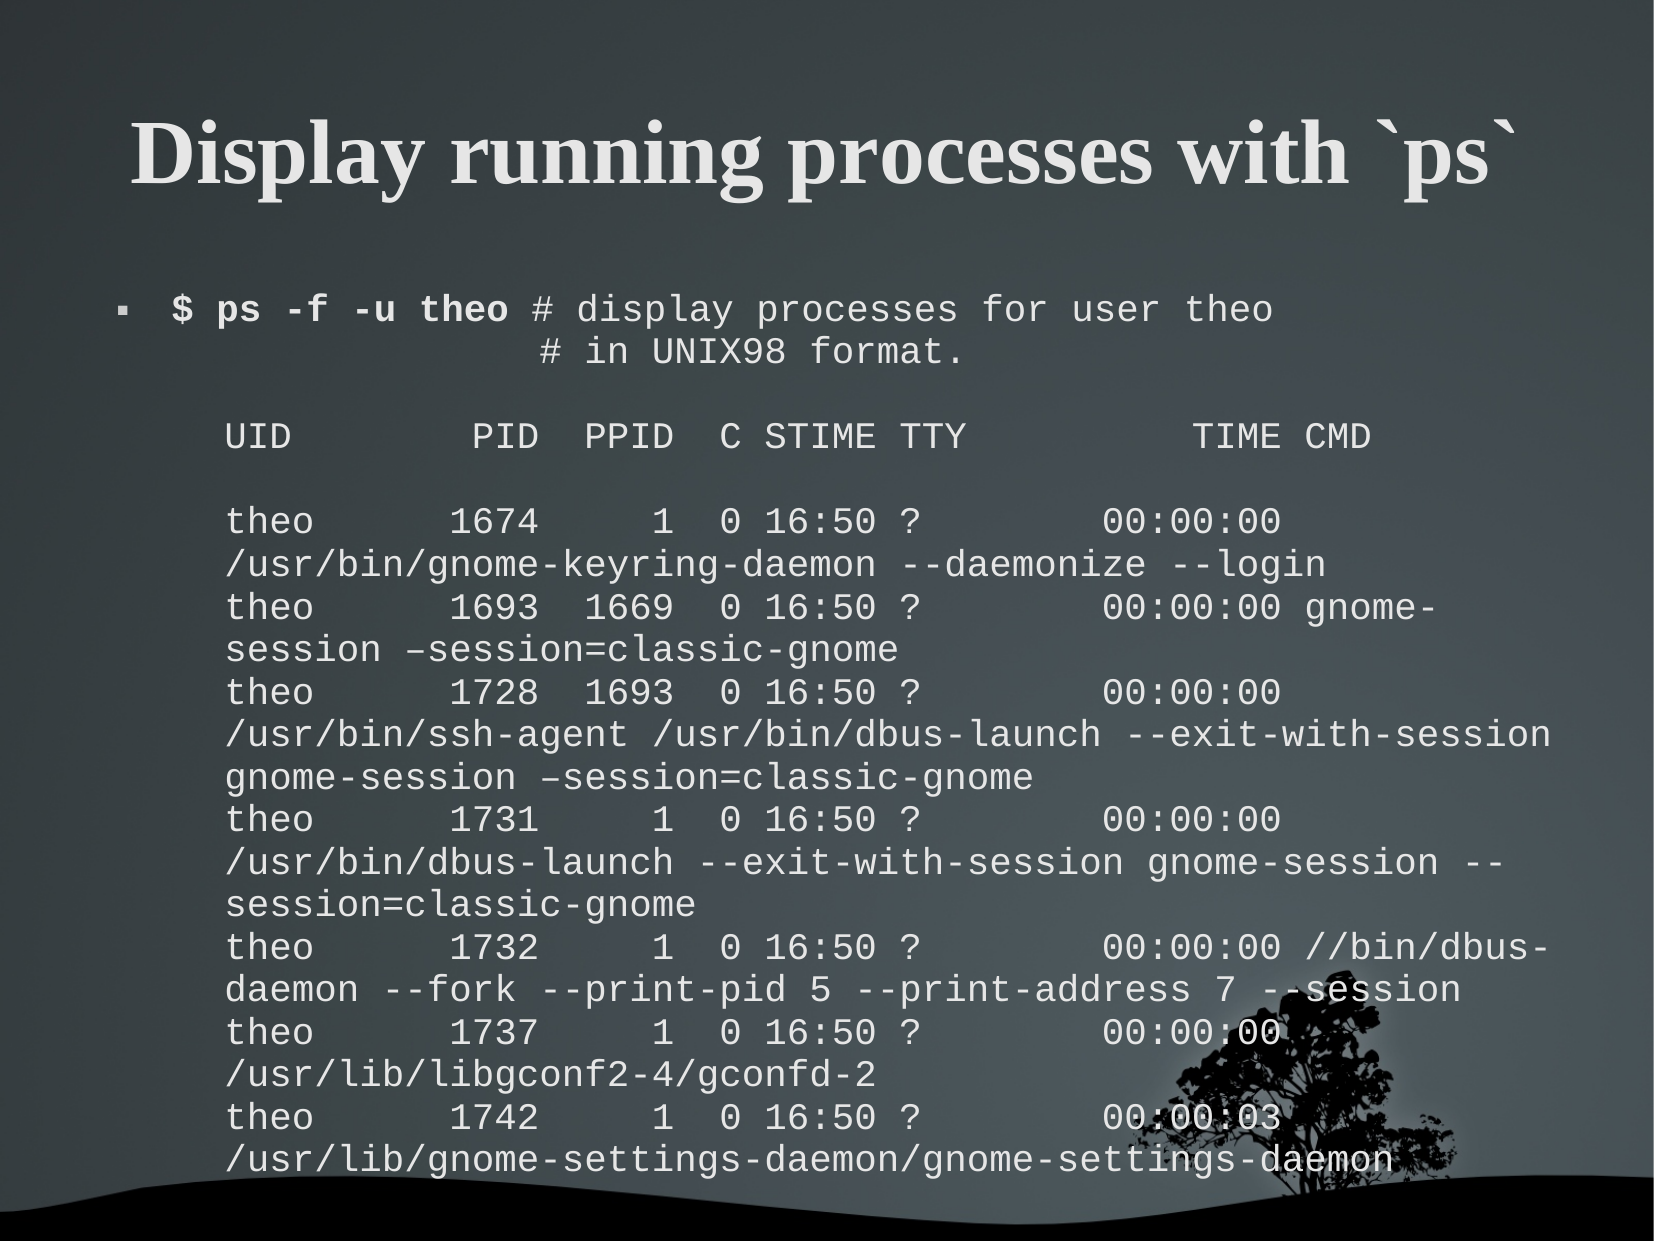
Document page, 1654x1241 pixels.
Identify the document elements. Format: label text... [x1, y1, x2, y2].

title Display running processes with `ps` [82, 49, 1571, 257]
list $ ps -f -u theo # display processes for user theo # in UNIX98 format. UID PID PPID C STIME TTY TIME CMD theo 1674 1 0 16:50 ? 00:00:00 /usr/bin/gnome-keyring-daemon --daemonize --login theo 1693 1669 0 16:50 ? 00:00:00 gnome-session –session=classic-gnome theo 1728 1693 0 16:50 ? 00:00:00 /usr/bin/ssh-agent /usr/bin/dbus-launch --exit-with-session gnome-session –session=classic-gnome theo 1731 1 0 16:50 ? 00:00:00 /usr/bin/dbus-launch --exit-with-session gnome-session --session=classic-gnome theo 1732 1 0 16:50 ? 00:00:00 //bin/dbus-daemon --fork --print-pid 5 --print-address 7 --session theo 1737 1 0 16:50 ? 00:00:00 /usr/lib/libgconf2-4/gconfd-2 theo 1742 1 0 16:50 ? 00:00:03 /usr/lib/gnome-settings-daemon/gnome-settings-daemon [82, 290, 1571, 1184]
picture [0, 0, 1654, 1241]
